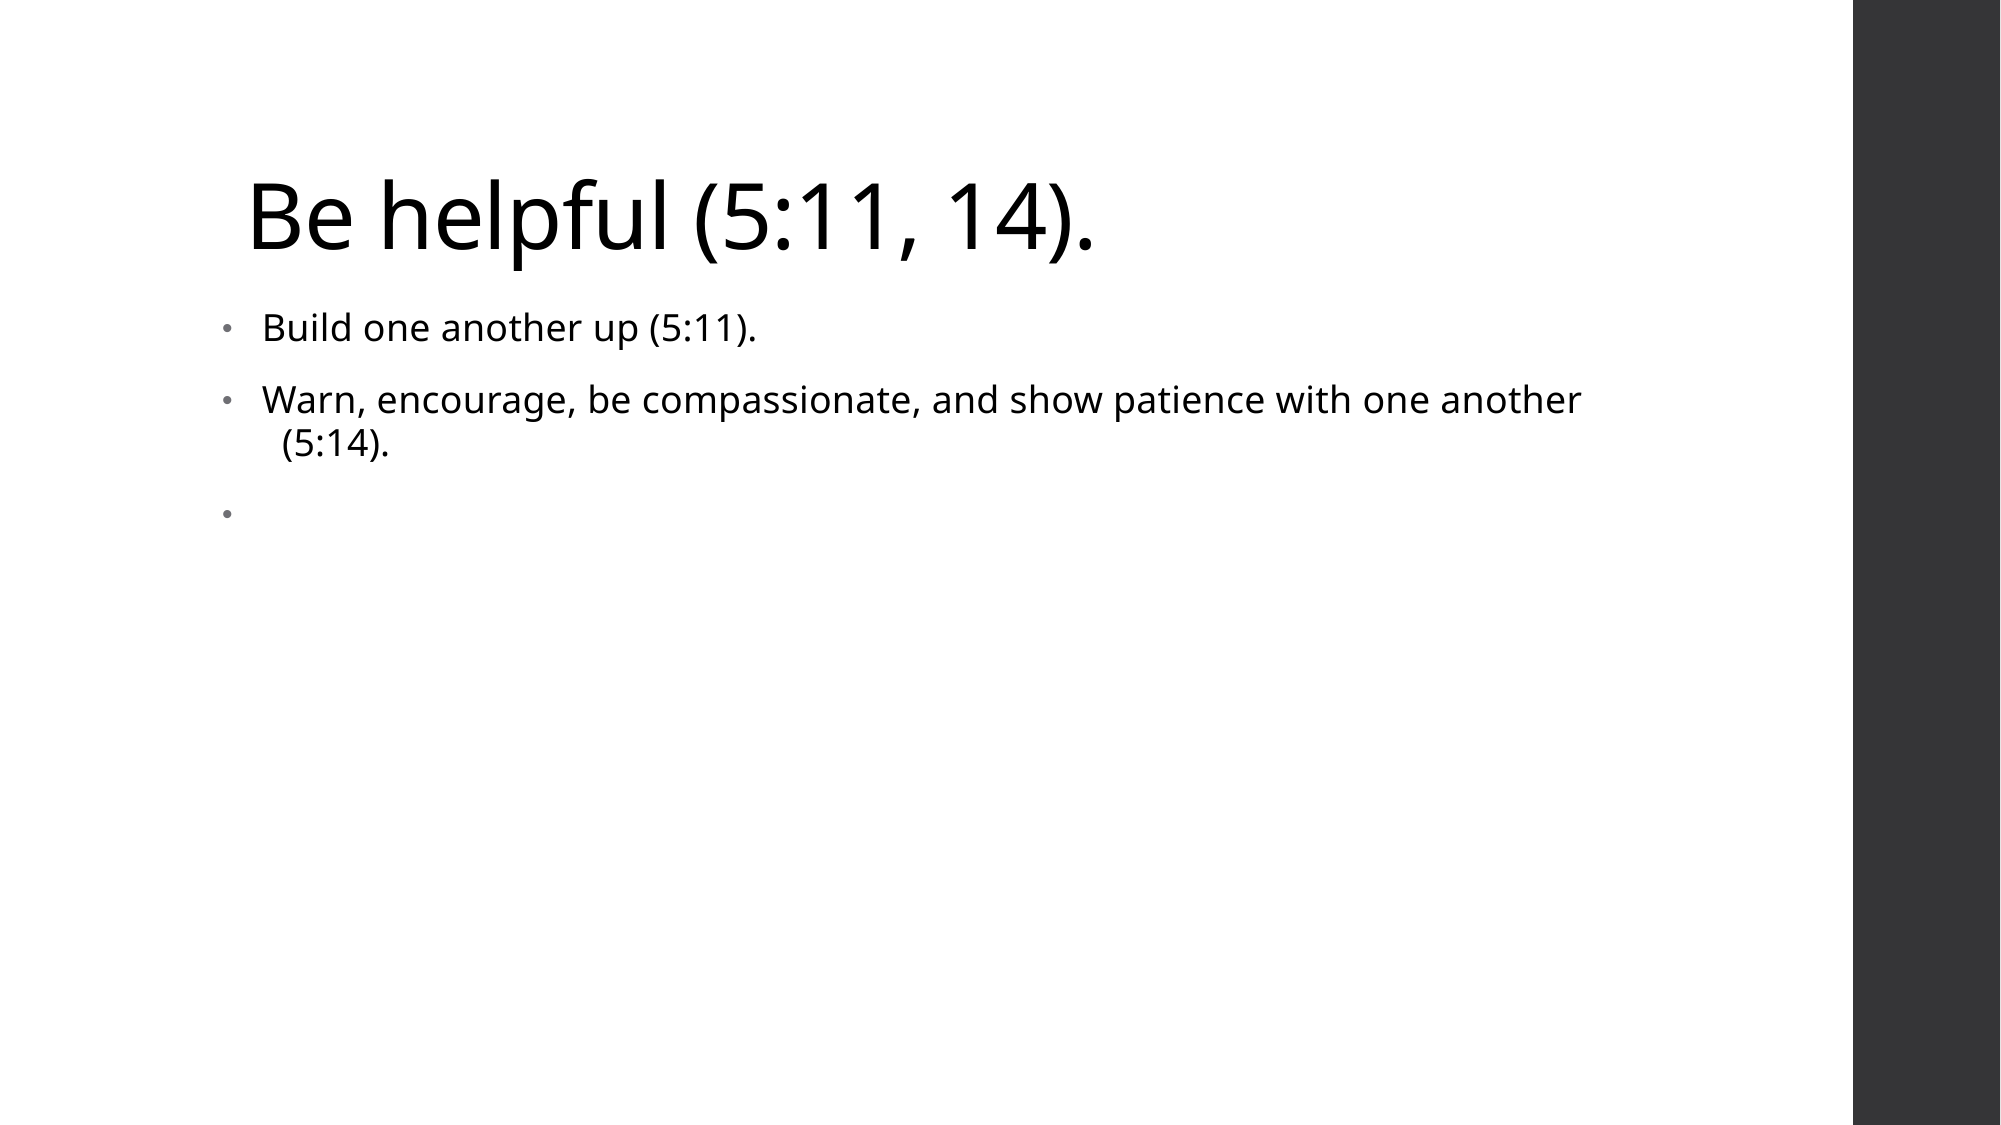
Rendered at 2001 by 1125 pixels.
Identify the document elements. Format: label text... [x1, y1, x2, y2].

list Build one another up (5:11). Warn, encourage, be compassionate, and show patience with one another (5:14). [206, 299, 1617, 1014]
title Be helpful (5:11, 14). [206, 60, 1797, 278]
